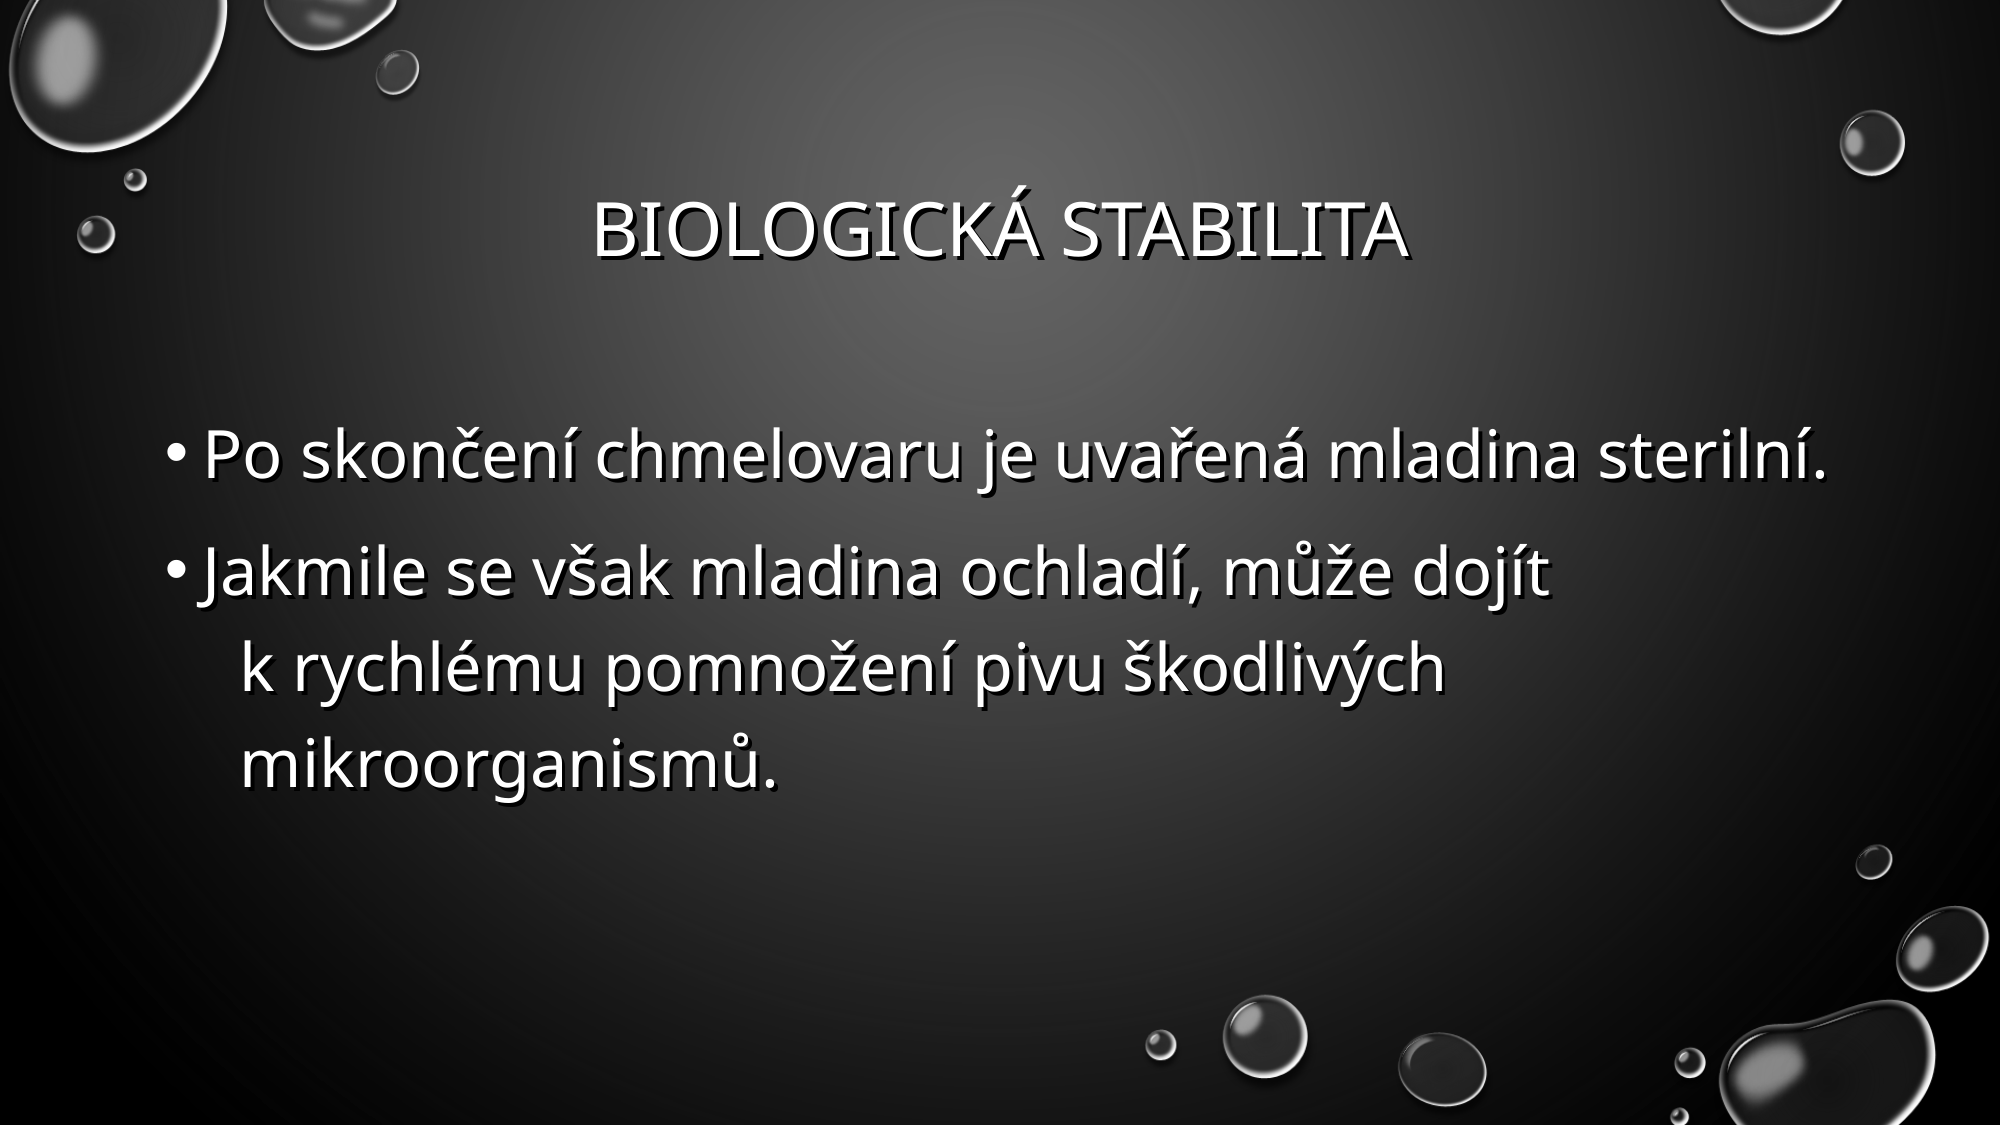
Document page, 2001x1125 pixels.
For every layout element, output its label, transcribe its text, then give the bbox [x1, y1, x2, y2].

list Po skončení chmelovaru je uvařená mladina sterilní. Jakmile se však mladina ochladí, může dojít k rychlému pomnožení pivu škodlivých mikroorganismů. [149, 388, 1850, 950]
title Biologická stabilita [149, 101, 1851, 364]
